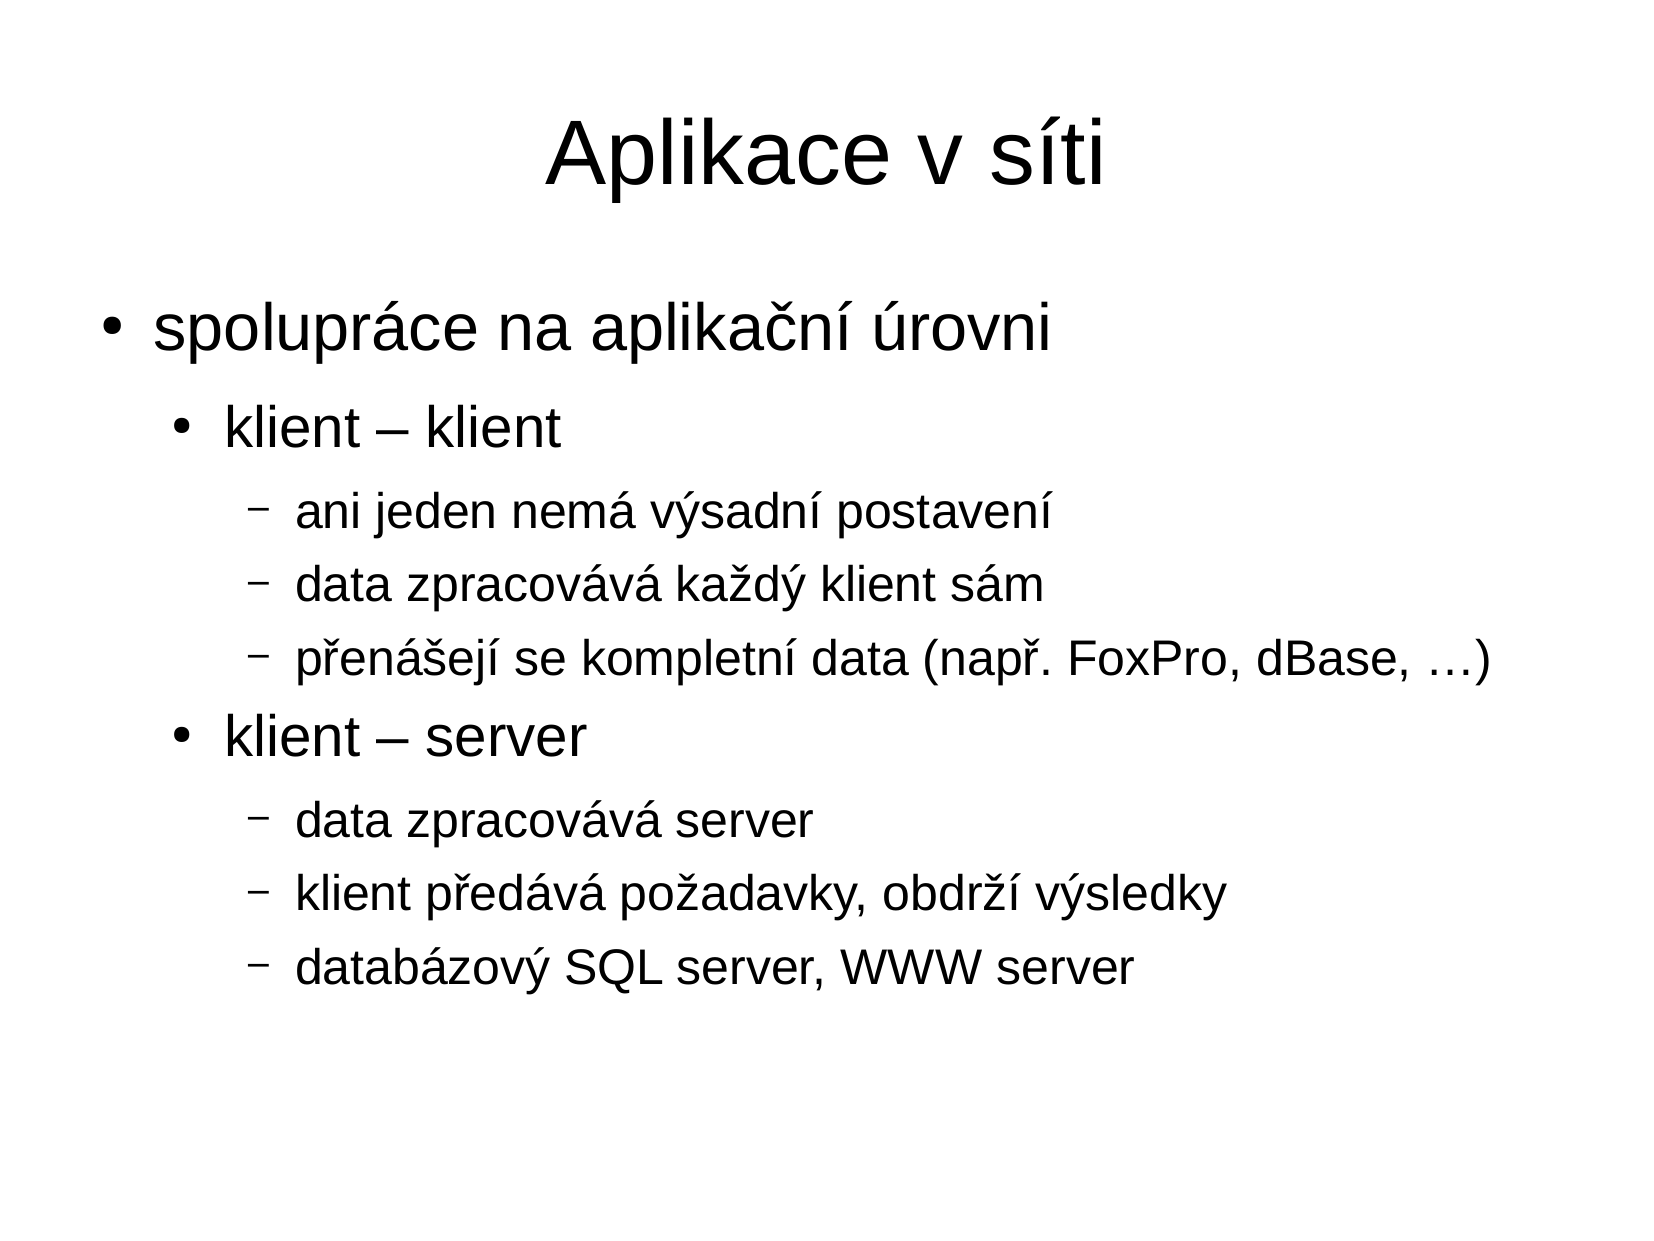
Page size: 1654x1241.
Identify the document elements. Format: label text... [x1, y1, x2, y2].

title Aplikace v síti [82, 49, 1571, 257]
list spolupráce na aplikační úrovni klient – klient ani jeden nemá výsadní postavení data zpracovává každý klient sám přenášejí se kompletní data (např. FoxPro, dBase, …) klient – server data zpracovává server klient předává požadavky, obdrží výsledky databázový SQL server, WWW server [82, 290, 1571, 1109]
